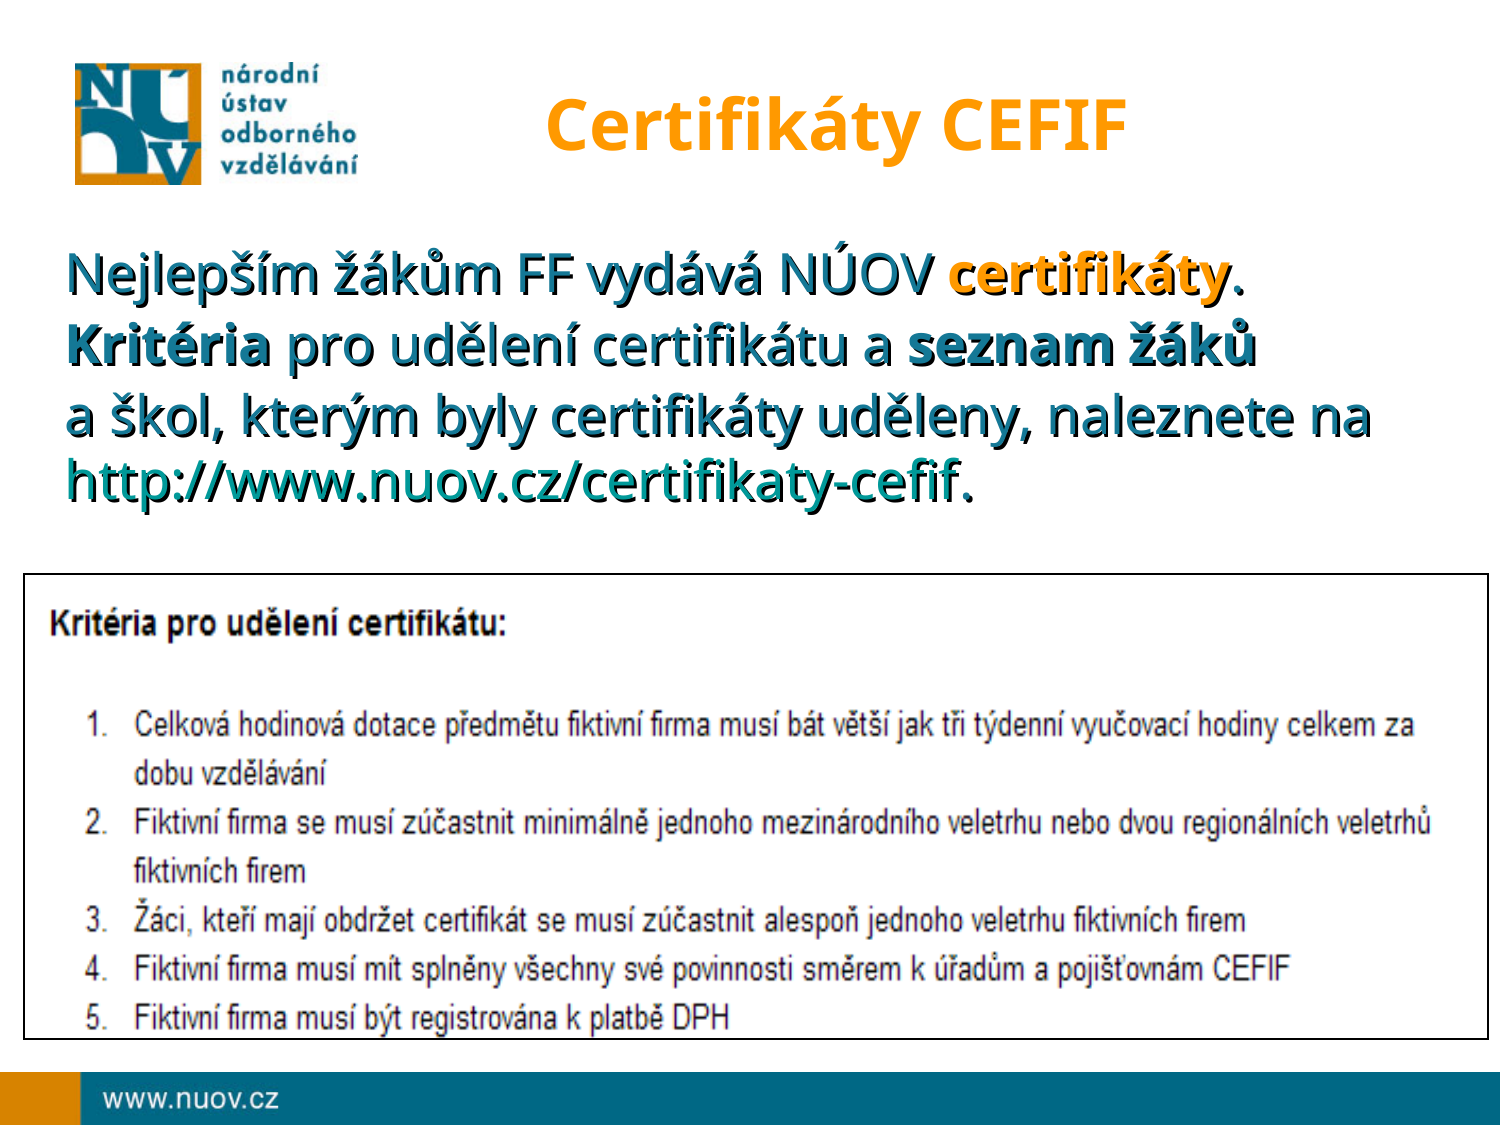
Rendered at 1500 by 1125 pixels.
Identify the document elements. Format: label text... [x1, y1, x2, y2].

text_box [75, 62, 358, 185]
text_box Nejlepším žákům FF vydává NÚOV certifikáty. Kritéria pro udělení certifikátu a seznam žáků a škol, kterým byly certifikáty uděleny, naleznete na http://www.nuov.cz/certifikaty-cefif. [50, 224, 1463, 527]
title Certifikáty CEFIF [399, 24, 1500, 213]
picture [24, 575, 1488, 1039]
text_box [0, 1072, 1500, 1125]
